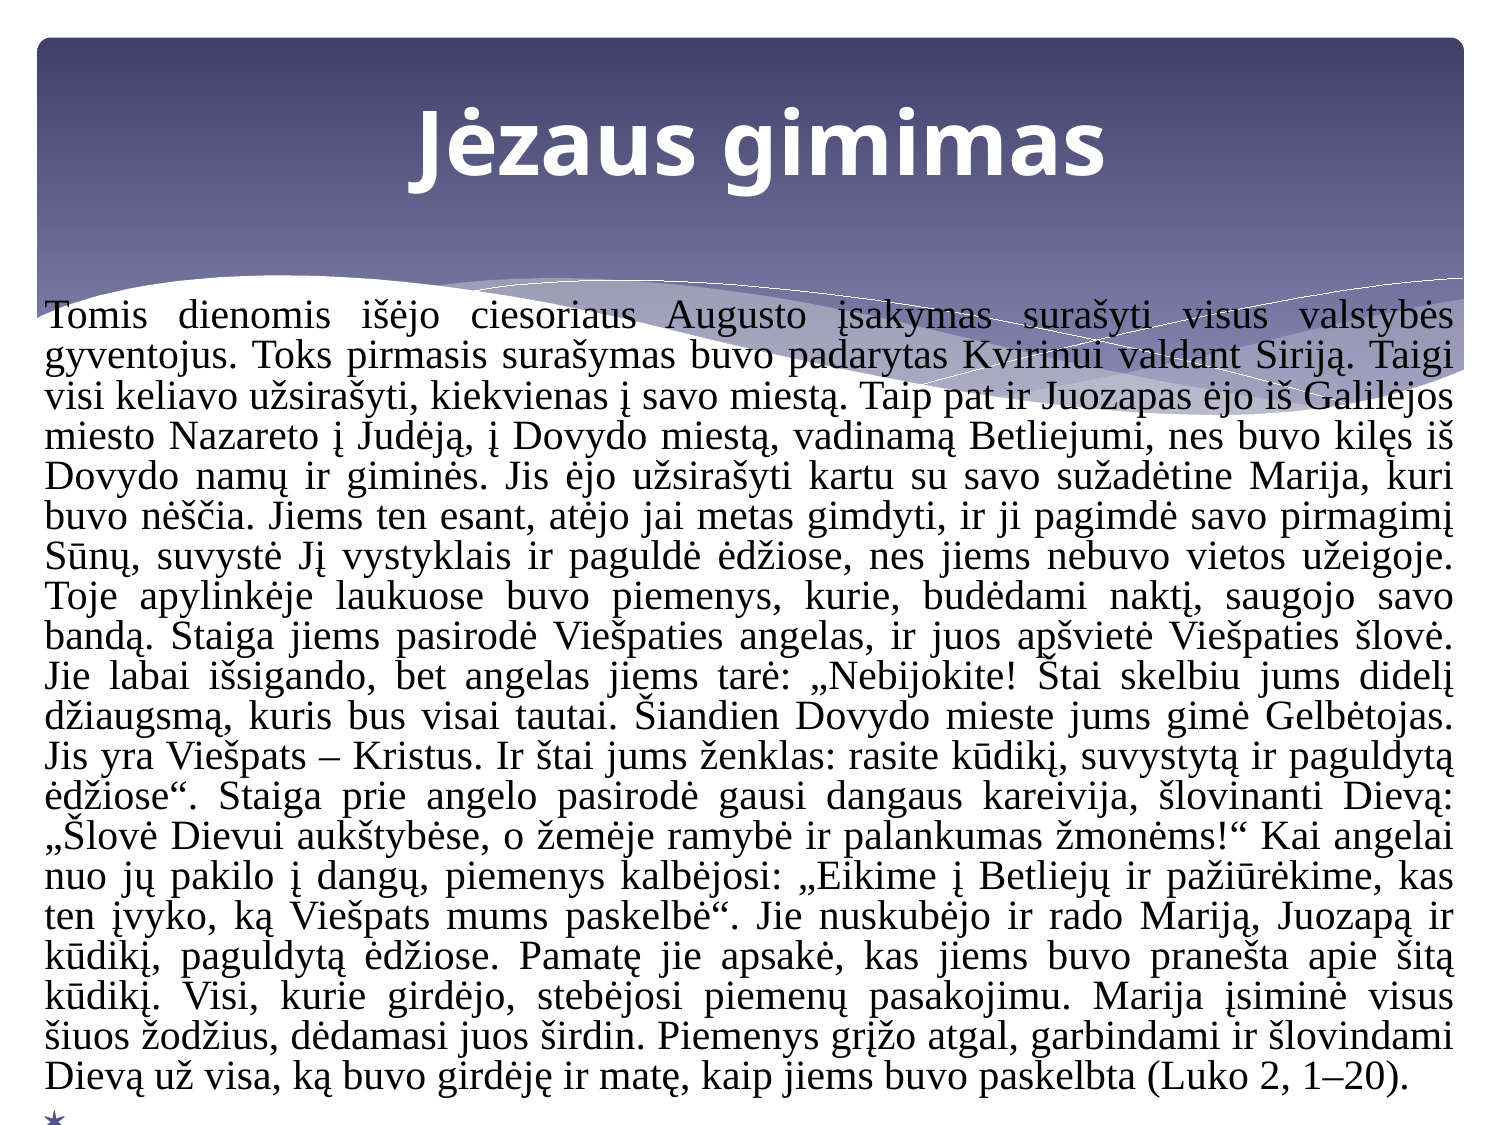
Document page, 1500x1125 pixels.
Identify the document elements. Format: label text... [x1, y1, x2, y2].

list Tomis dienomis išėjo ciesoriaus Augusto įsakymas surašyti visus valstybės gyventojus. Toks pirmasis surašymas buvo padarytas Kvirinui valdant Siriją. Taigi visi keliavo užsirašyti, kiekvienas į savo miestą. Taip pat ir Juozapas ėjo iš Galilėjos miesto Nazareto į Judėją, į Dovydo miestą, vadinamą Betliejumi, nes buvo kilęs iš Dovydo namų ir giminės. Jis ėjo užsirašyti kartu su savo sužadėtine Marija, kuri buvo nėščia. Jiems ten esant, atėjo jai metas gimdyti, ir ji pagimdė savo pirmagimį Sūnų, suvystė Jį vystyklais ir paguldė ėdžiose, nes jiems nebuvo vietos užeigoje. Toje apylinkėje laukuose buvo piemenys, kurie, budėdami naktį, saugojo savo bandą. Staiga jiems pasirodė Viešpaties angelas, ir juos apšvietė Viešpaties šlovė. Jie labai išsigando, bet angelas jiems tarė: „Nebijokite! Štai skelbiu jums didelį džiaugsmą, kuris bus visai tautai. Šiandien Dovydo mieste jums gimė Gelbėtojas. Jis yra Viešpats – Kristus. Ir štai jums ženklas: rasite kūdikį, suvystytą ir paguldytą ėdžiose“. Staiga prie angelo pasirodė gausi dangaus kareivija, šlovinanti Dievą: „Šlovė Dievui aukštybėse, o žemėje ramybė ir palankumas žmonėms!“ Kai angelai nuo jų pakilo į dangų, piemenys kalbėjosi: „Eikime į Betliejų ir pažiūrėkime, kas ten įvyko, ką Viešpats mums paskelbė“. Jie nuskubėjo ir rado Mariją, Juozapą ir kūdikį, paguldytą ėdžiose. Pamatę jie apsakė, kas jiems buvo pranešta apie šitą kūdikį. Visi, kurie girdėjo, stebėjosi piemenų pasakojimu. Marija įsiminė visus šiuos žodžius, dėdamasi juos širdin. Piemenys grįžo atgal, garbindami ir šlovindami Dievą už visa, ką buvo girdėję ir matę, kaip jiems buvo paskelbta (Luko 2, 1–20). [29, 196, 1471, 1125]
title Jėzaus gimimas [75, 78, 1426, 173]
